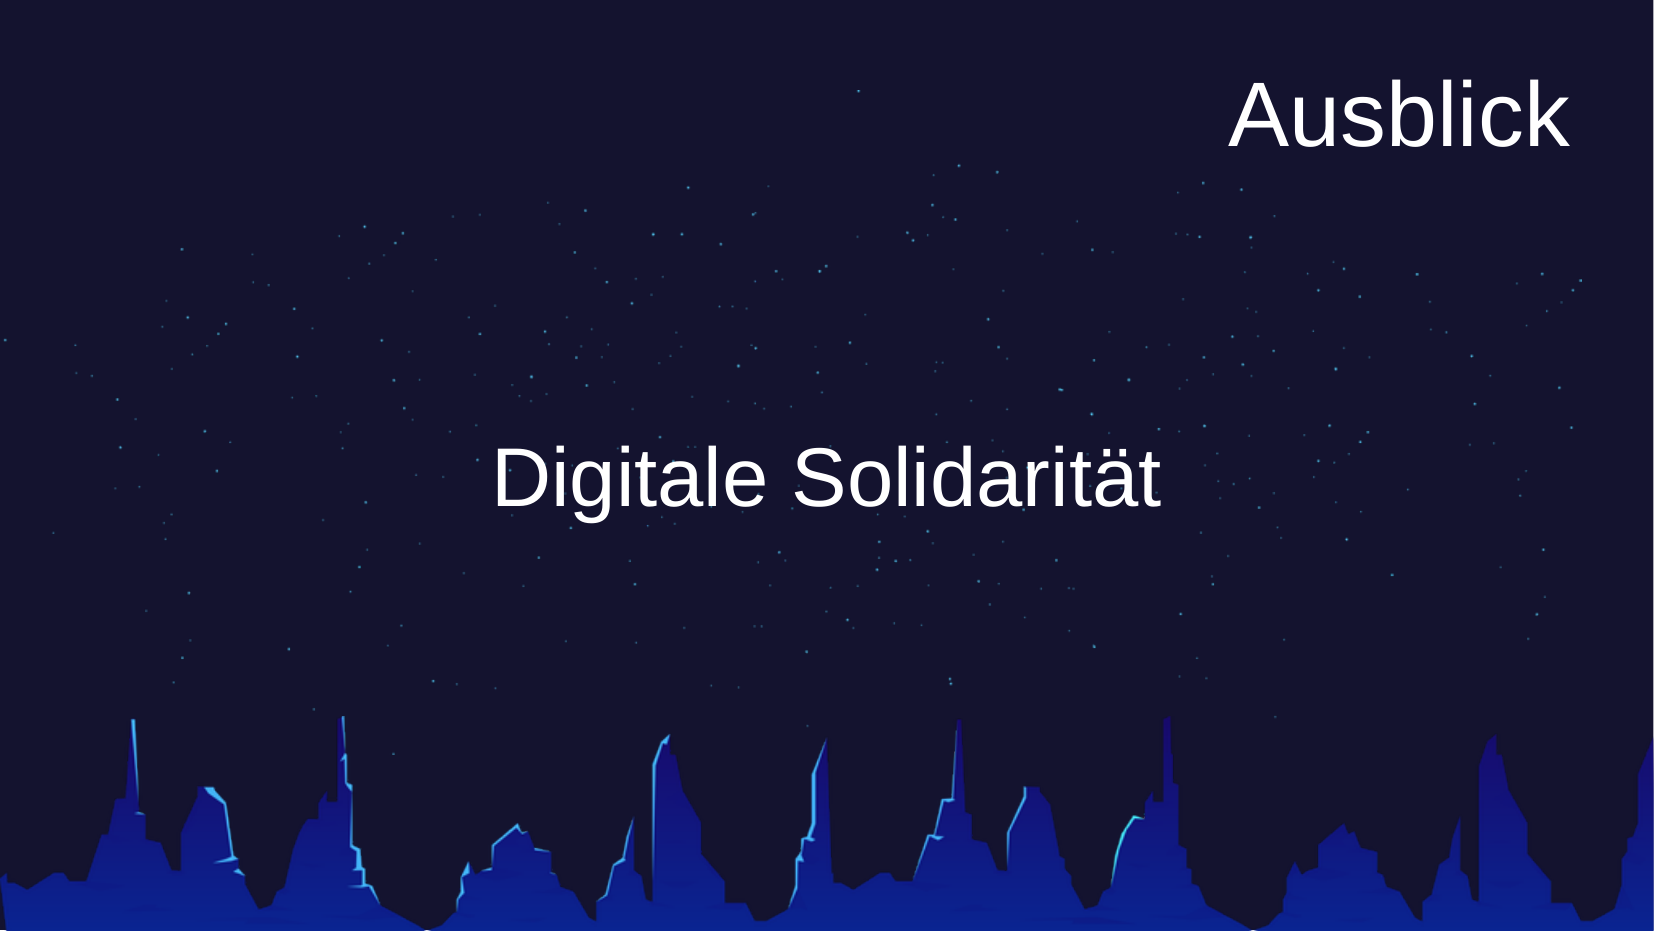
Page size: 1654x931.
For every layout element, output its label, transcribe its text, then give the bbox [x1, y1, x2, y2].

picture [0, 90, 1654, 931]
title Ausblick [82, 42, 1571, 187]
subtitle Digitale Solidarität [82, 201, 1571, 848]
